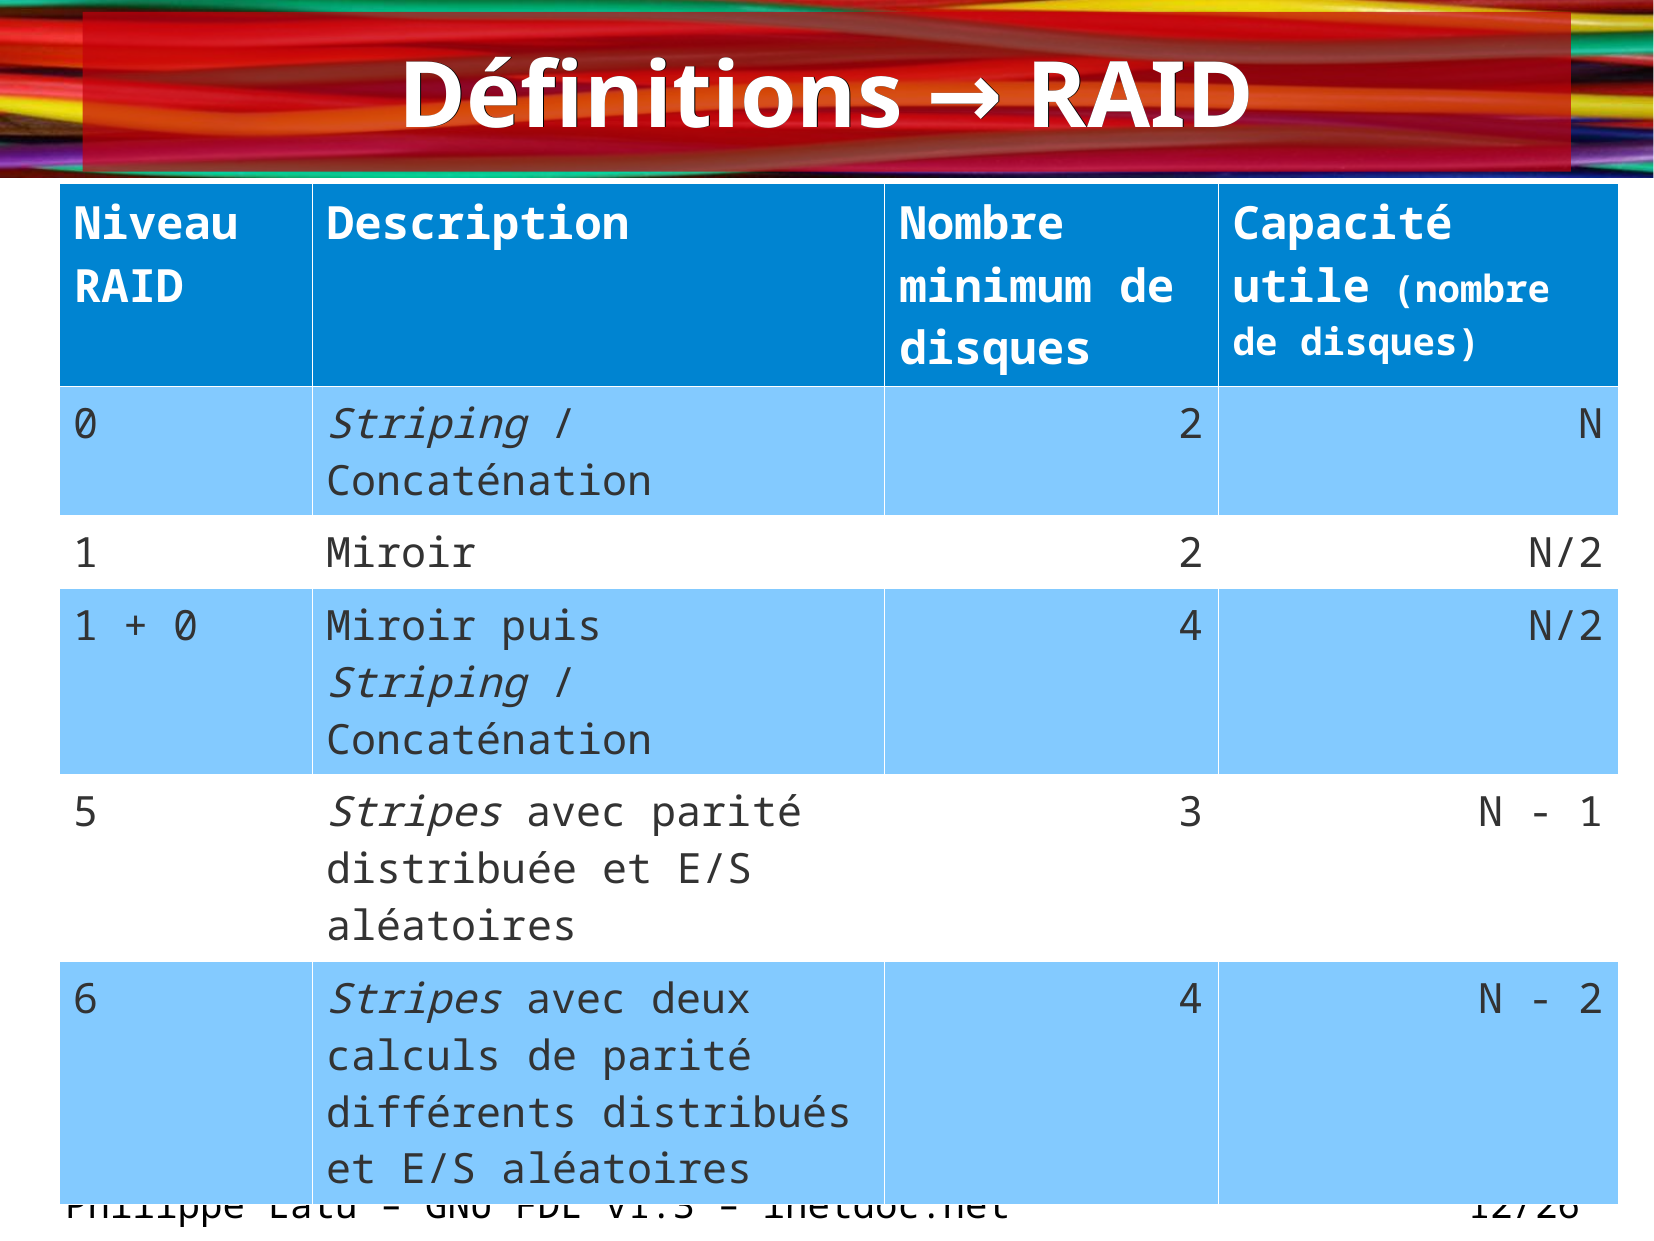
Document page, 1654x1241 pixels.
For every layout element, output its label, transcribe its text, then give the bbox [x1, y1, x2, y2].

table_cell 1 + 0 [60, 589, 312, 774]
table_cell 6 [60, 962, 312, 1204]
table_cell 4 [885, 589, 1218, 774]
table_cell 3 [885, 775, 1218, 961]
table_cell N - 1 [1219, 775, 1618, 961]
table_cell Striping / Concaténation [313, 387, 884, 515]
table_header Niveau RAID [60, 184, 312, 386]
table_cell 2 [885, 387, 1218, 515]
table_cell N/2 [1219, 516, 1618, 588]
table_cell Miroir puis Striping / Concaténation [313, 589, 884, 774]
text_box Philippe Latu – GNU FDL v1.3 – inetdoc.net <numéro>/26 [59, 1205, 1595, 1237]
table_cell N/2 [1219, 589, 1618, 774]
table_cell 1 [60, 516, 312, 588]
picture [0, 0, 1654, 178]
table_header Description [313, 184, 884, 386]
table_cell Stripes avec deux calculs de parité différents distribués et E/S aléatoires [313, 962, 884, 1204]
table_cell N - 2 [1219, 962, 1618, 1204]
table_cell 2 [885, 516, 1218, 588]
table_cell 5 [60, 775, 312, 961]
table_cell N [1219, 387, 1618, 515]
table_header Nombre minimum de disques [885, 184, 1218, 386]
table_cell Miroir [313, 516, 884, 588]
table_header Capacité utile (nombre de disques) [1219, 184, 1618, 386]
table_cell 0 [60, 387, 312, 515]
table_cell 4 [885, 962, 1218, 1204]
title Définitions → RAID [82, 11, 1571, 172]
table_cell Stripes avec parité distribuée et E/S aléatoires [313, 775, 884, 961]
